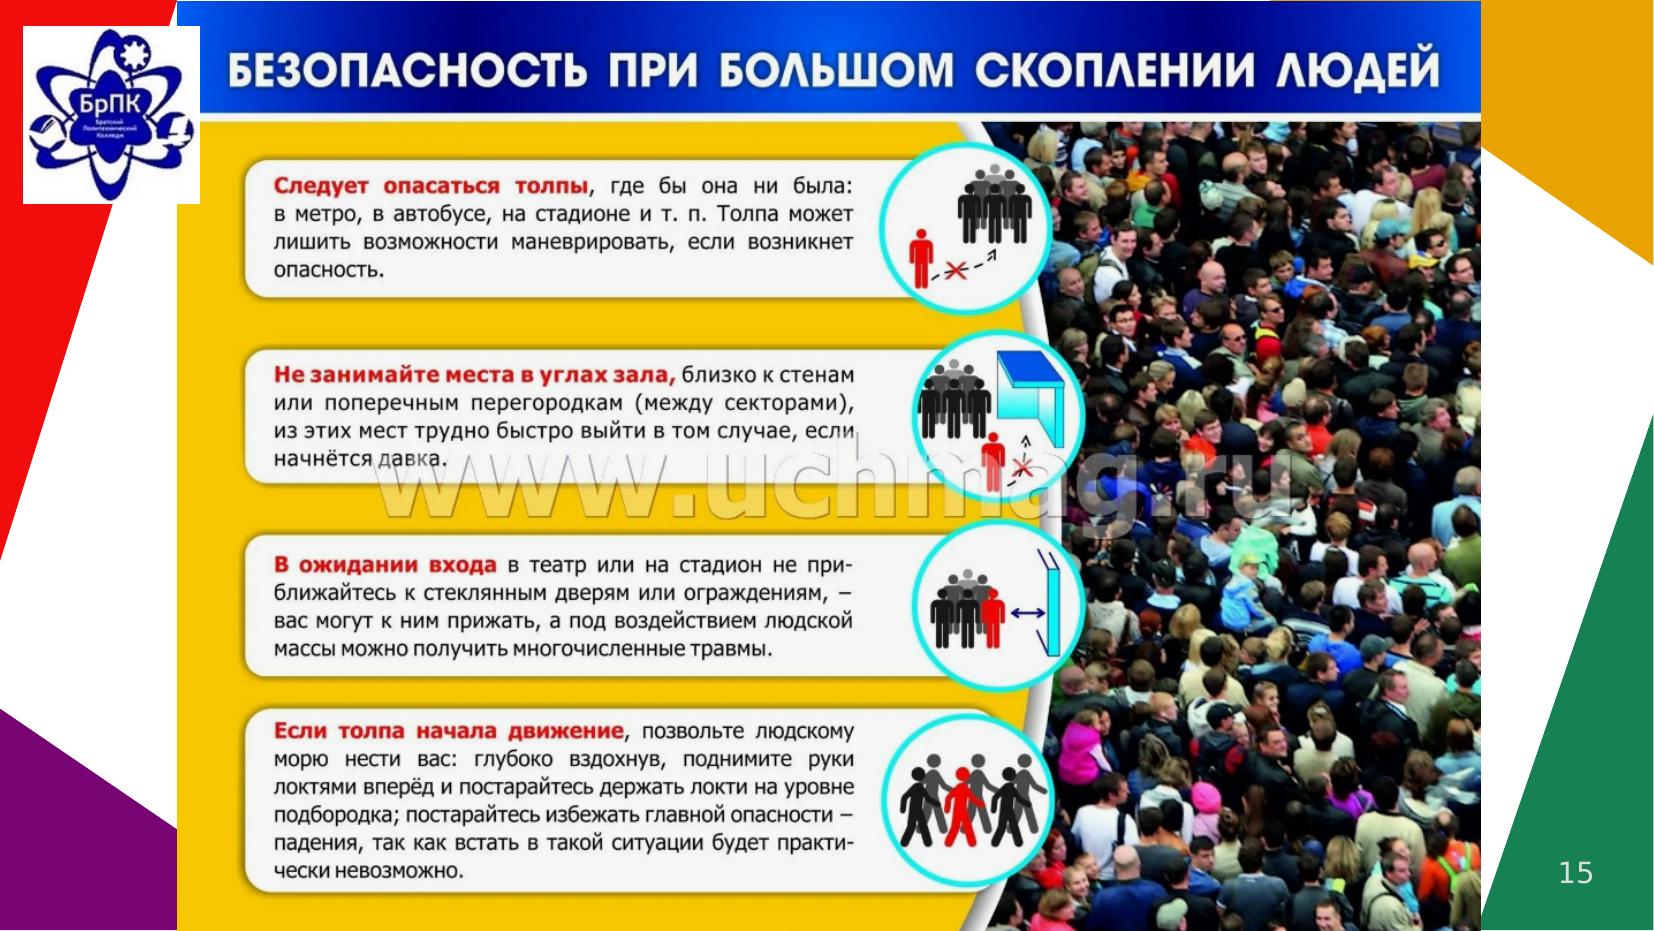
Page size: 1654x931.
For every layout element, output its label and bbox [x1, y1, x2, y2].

picture [23, 1, 1481, 931]
